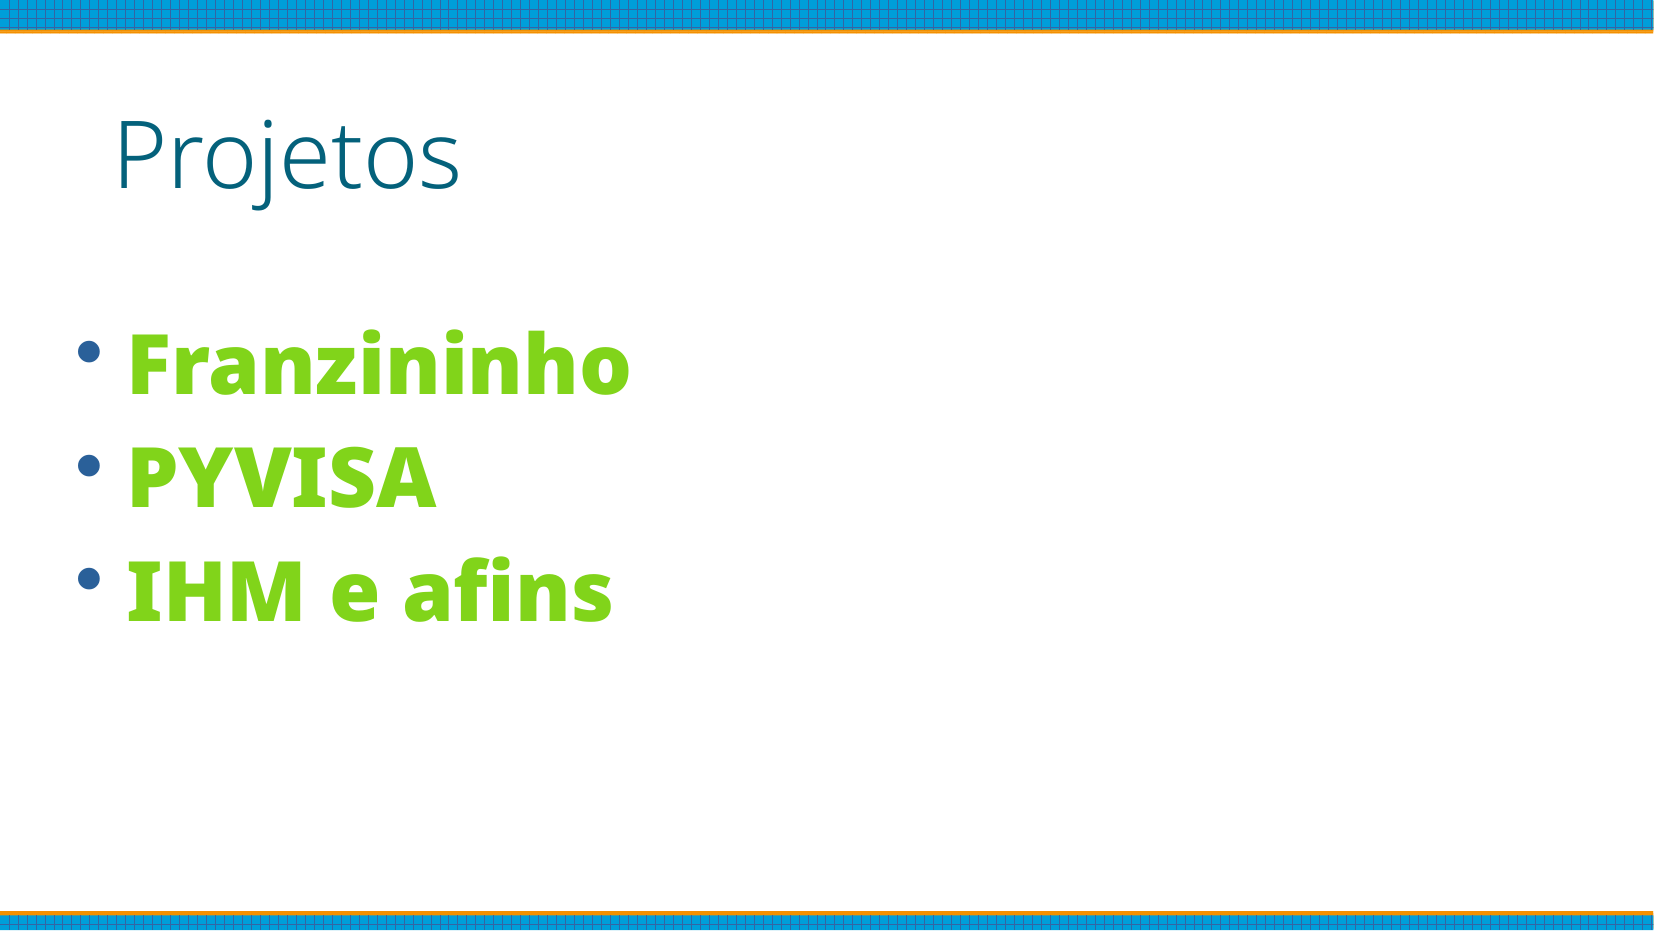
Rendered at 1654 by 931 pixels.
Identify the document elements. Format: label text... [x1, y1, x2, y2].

title Projetos [112, 75, 1601, 231]
subtitle Franzininho PYVISA IHM e afins [75, 275, 1496, 676]
